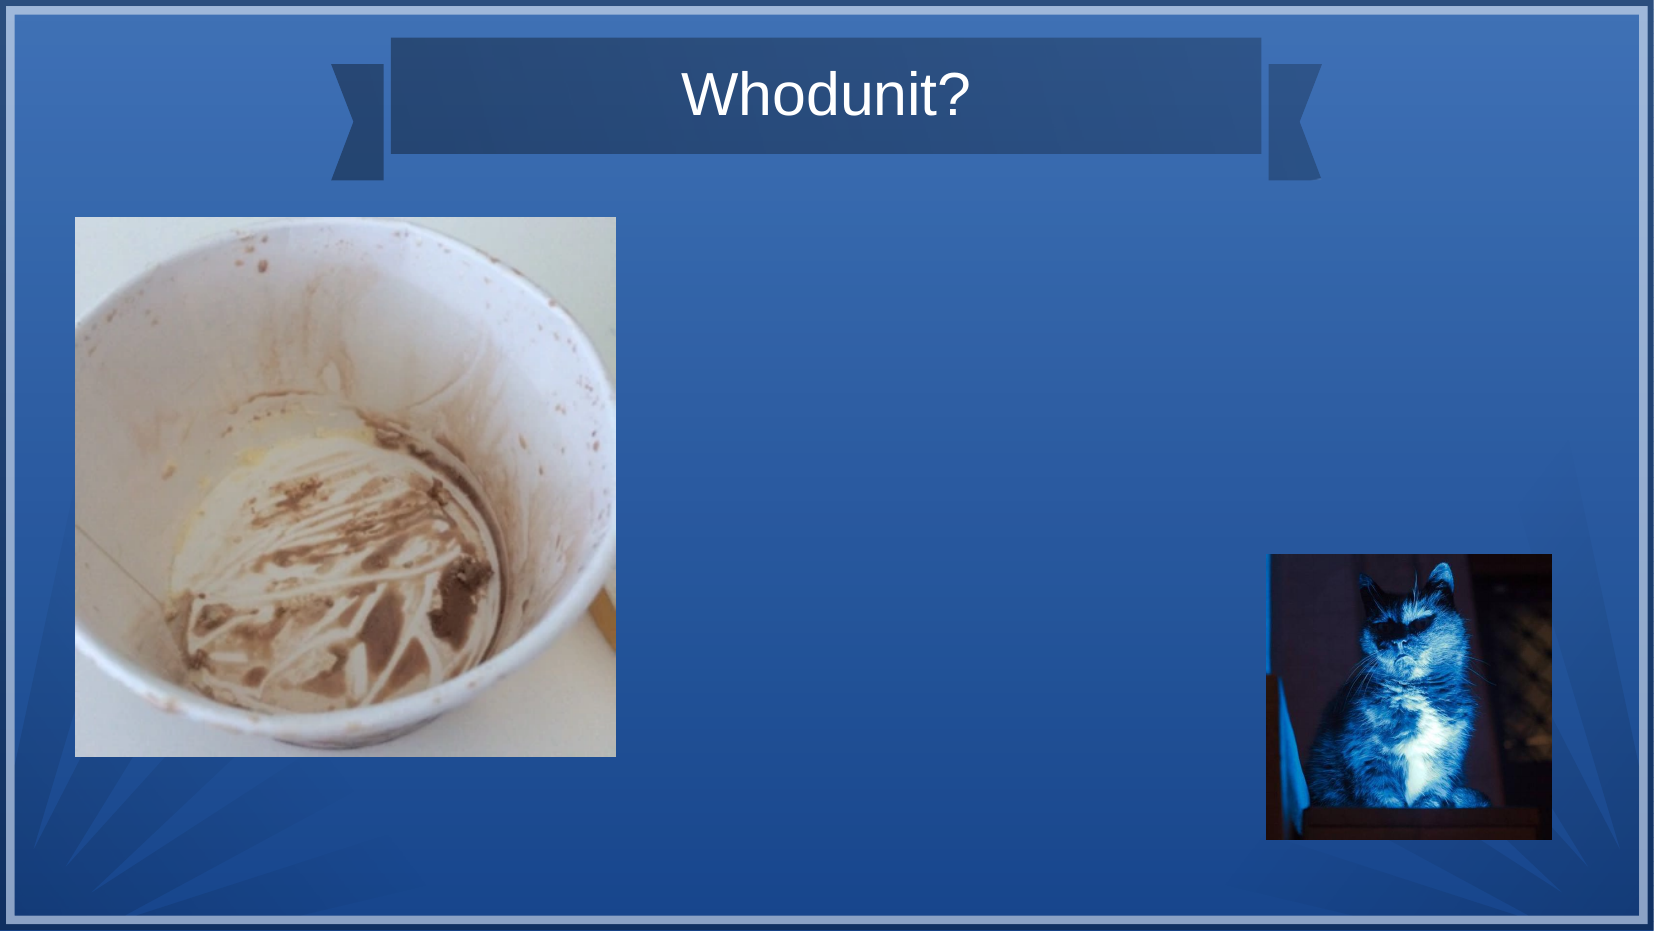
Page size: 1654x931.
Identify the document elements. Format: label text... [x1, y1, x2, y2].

title Whodunit? [389, 35, 1264, 154]
picture [1266, 554, 1552, 841]
picture [75, 217, 616, 758]
